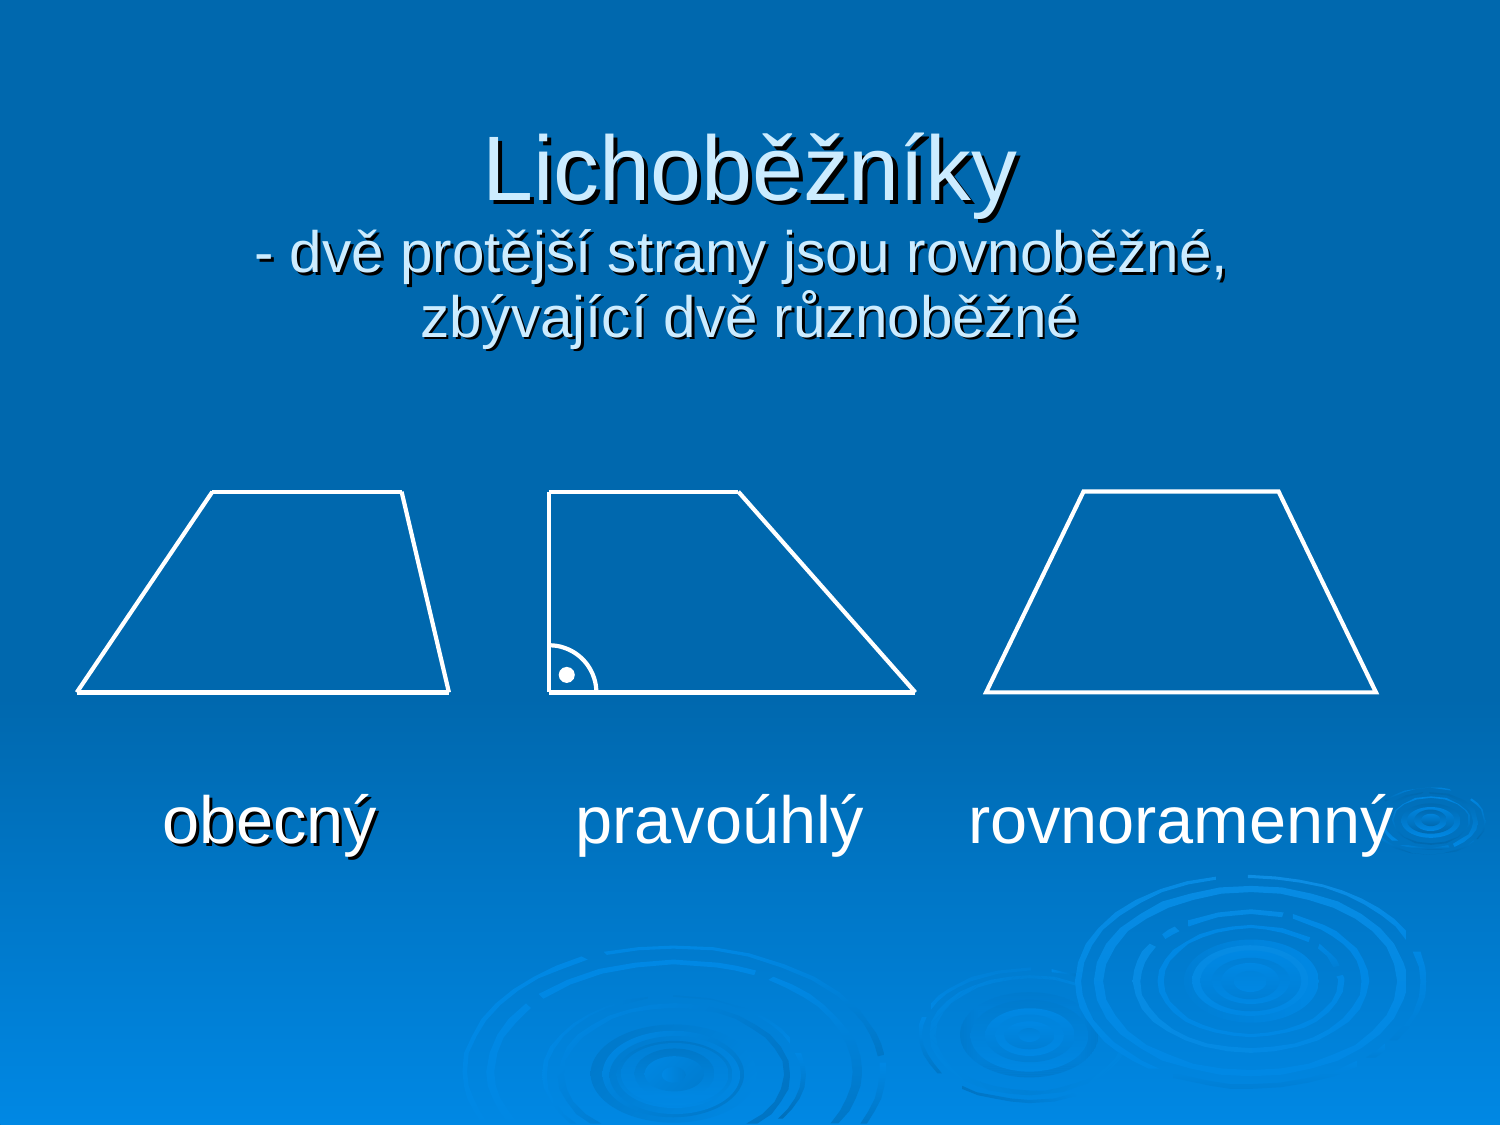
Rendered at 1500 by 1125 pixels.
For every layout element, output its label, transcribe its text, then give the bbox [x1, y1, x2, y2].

list obecný [147, 774, 398, 934]
text_box [560, 669, 573, 681]
text_box pravoúhlý [560, 774, 904, 934]
title Lichoběžníky - dvě protější strany jsou rovnoběžné, zbývající dvě různoběžné [75, 45, 1426, 421]
text_box rovnoramenný [938, 774, 1424, 934]
